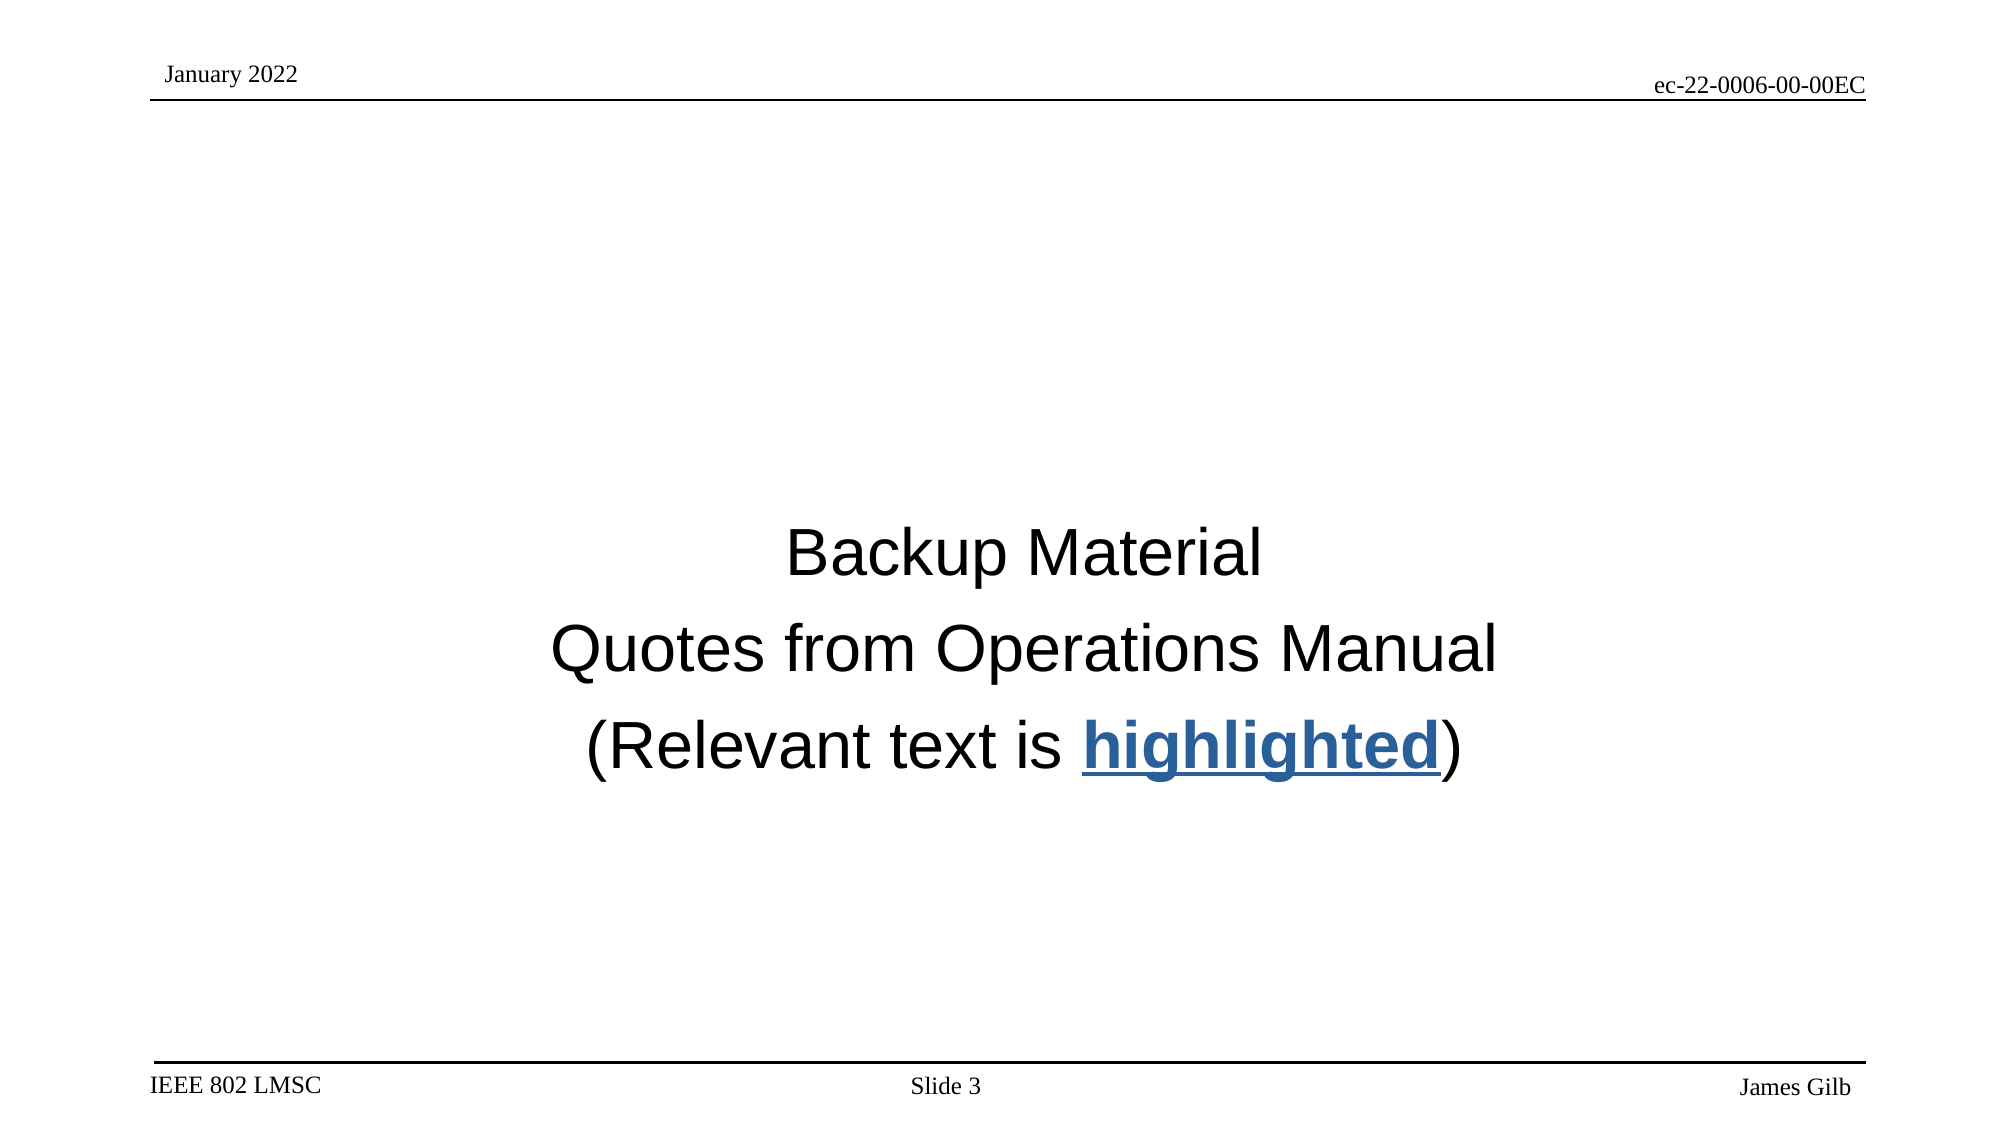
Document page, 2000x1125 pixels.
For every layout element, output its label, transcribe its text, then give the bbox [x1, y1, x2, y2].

subtitle Backup Material Quotes from Operations Manual (Relevant text is highlighted) [149, 239, 1900, 1051]
